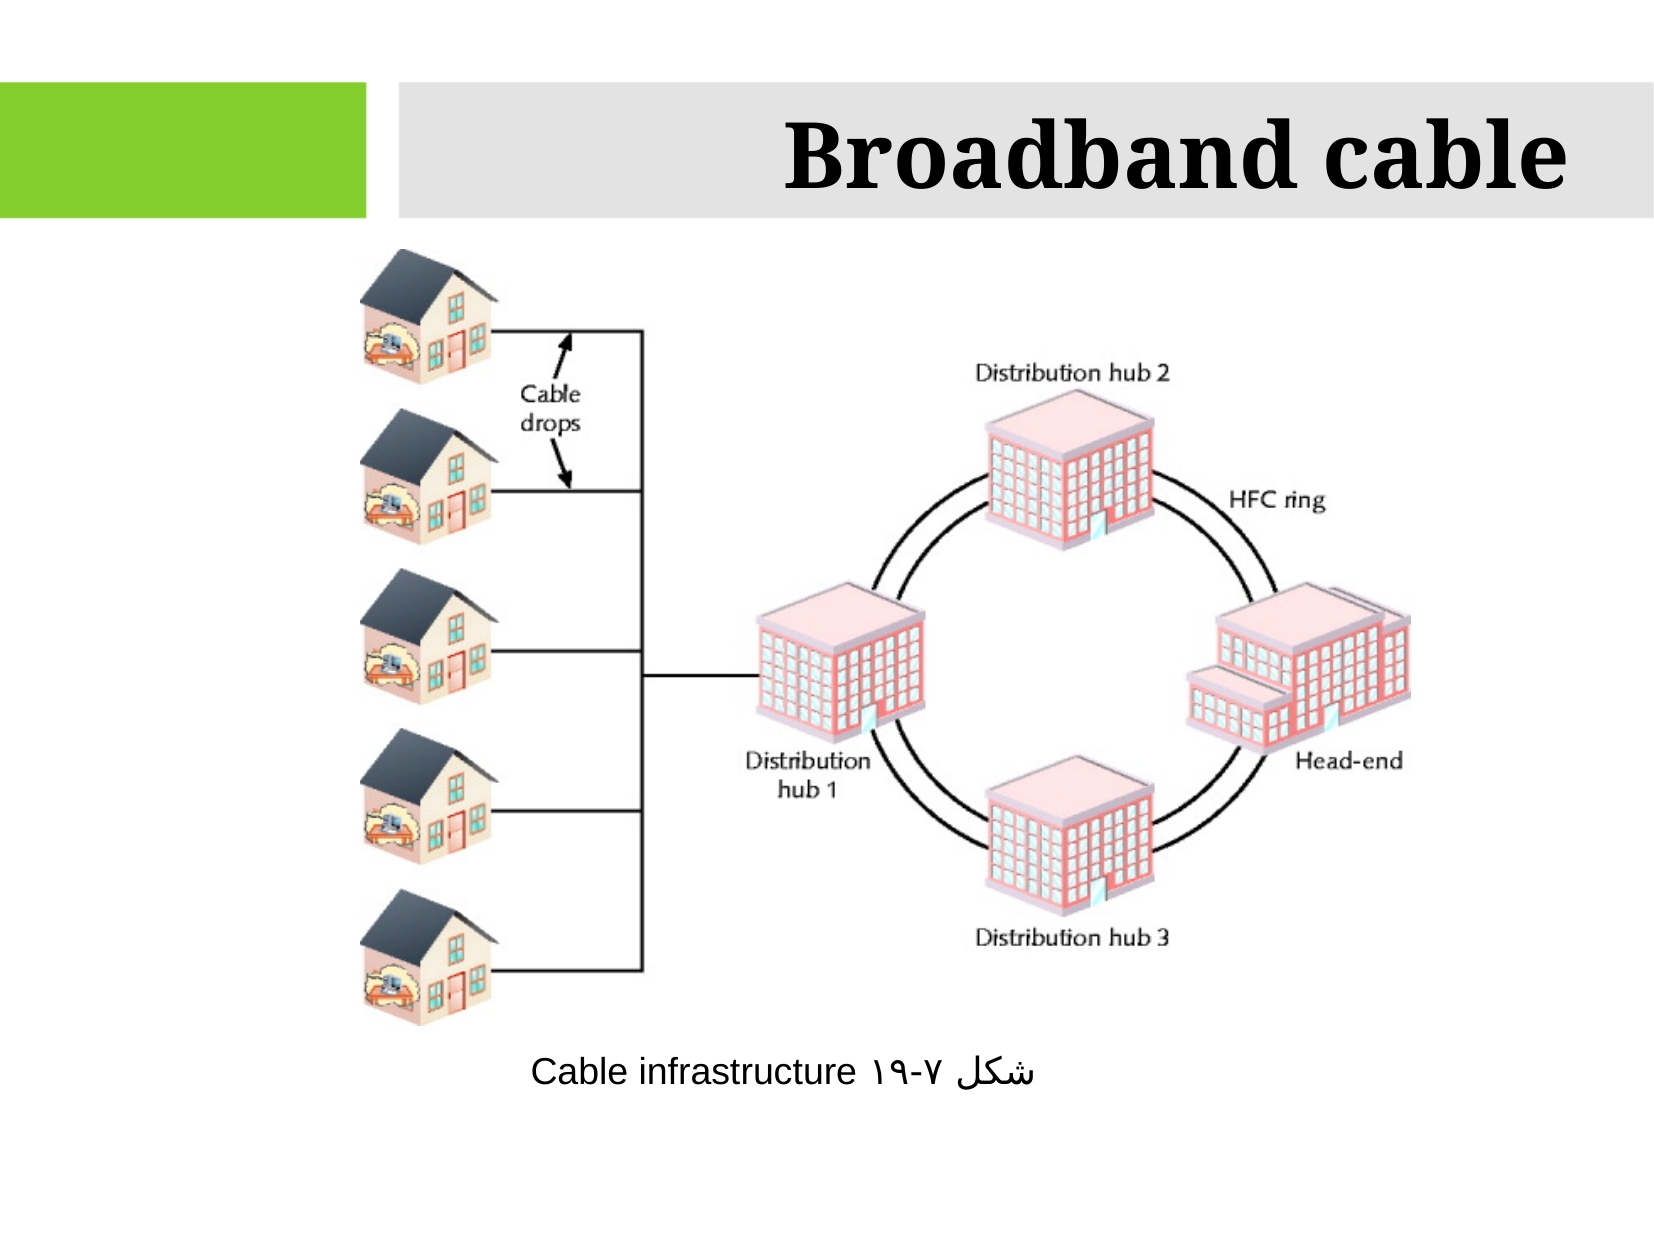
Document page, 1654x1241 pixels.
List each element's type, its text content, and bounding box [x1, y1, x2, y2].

picture [0, 0, 1654, 1241]
title Broadband cable [82, 49, 1571, 257]
text_box شکل ۷-۱۹ Cable infrastructure [345, 1039, 1087, 1100]
